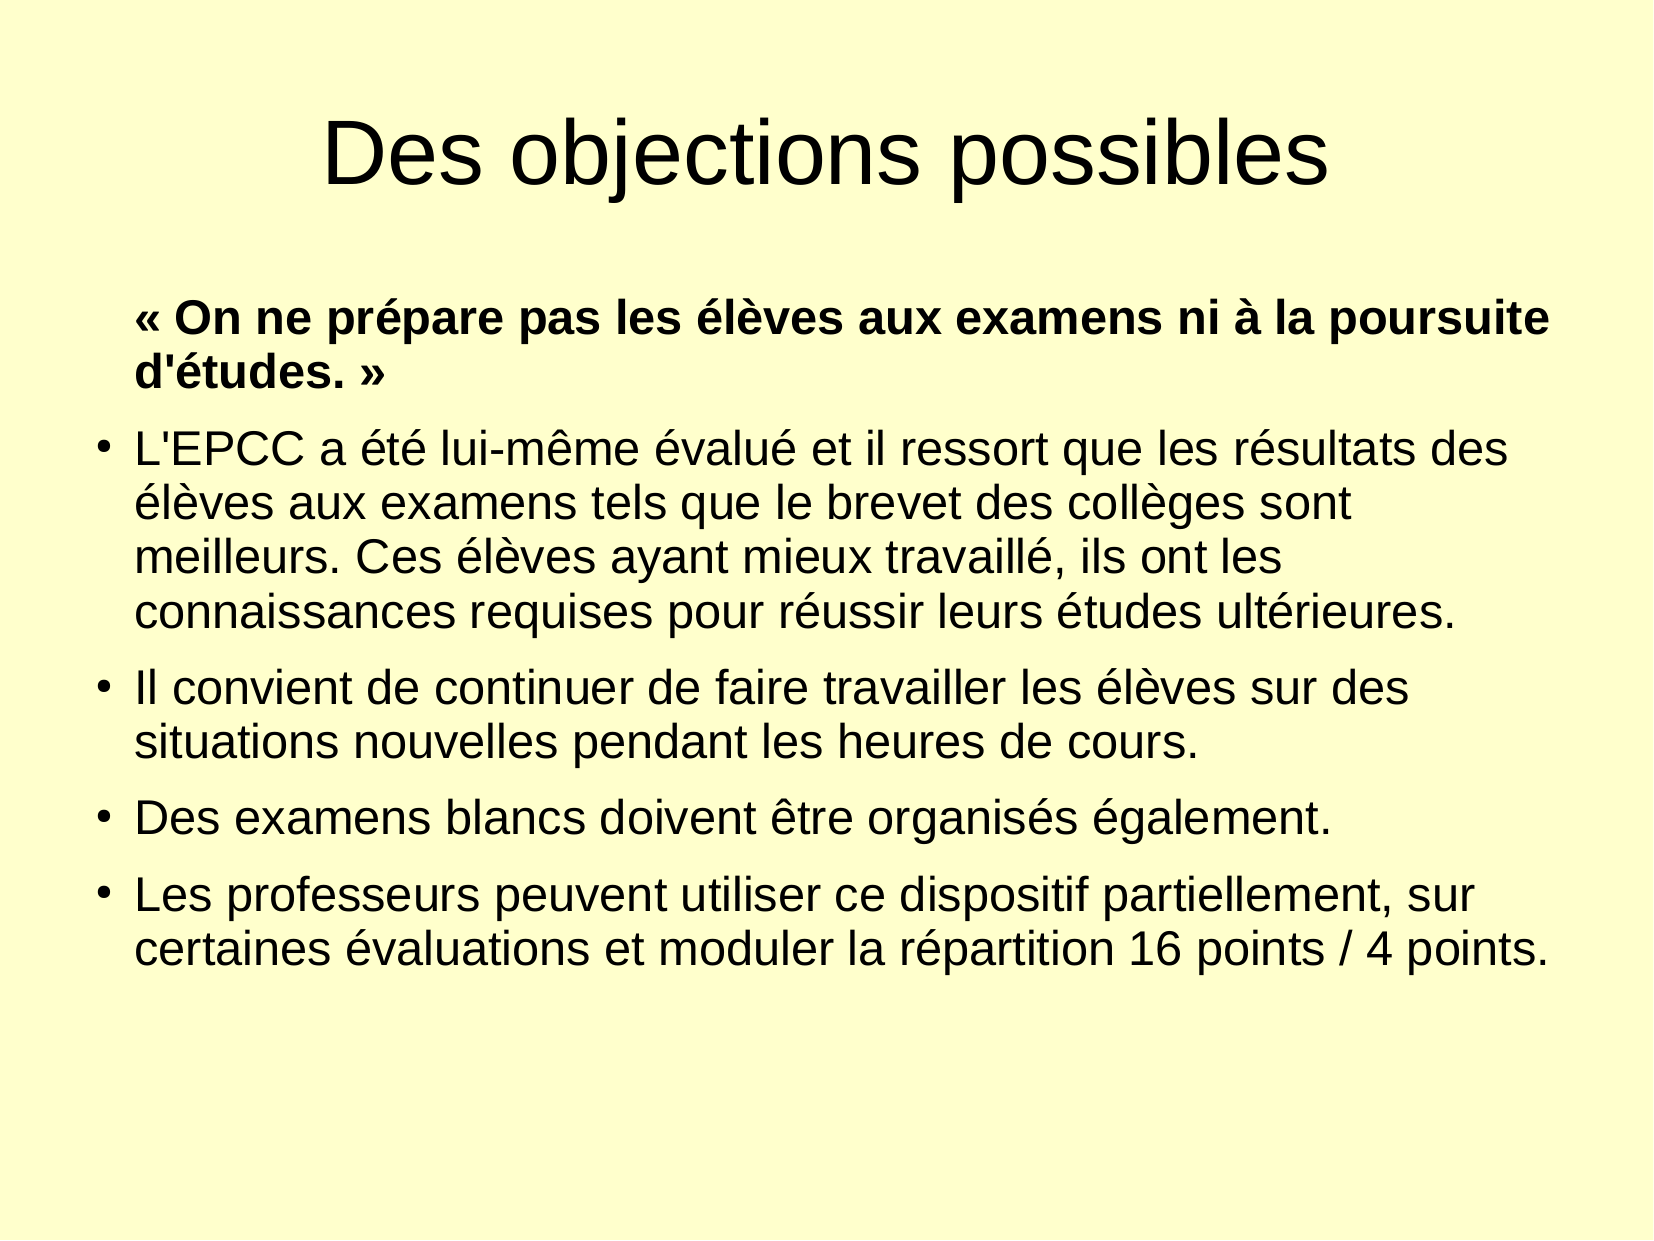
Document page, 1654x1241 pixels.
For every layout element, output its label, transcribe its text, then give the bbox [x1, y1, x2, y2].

title Des objections possibles [82, 49, 1571, 257]
list « On ne prépare pas les élèves aux examens ni à la poursuite d'études. » L'EPCC a été lui-même évalué et il ressort que les résultats des élèves aux examens tels que le brevet des collèges sont meilleurs. Ces élèves ayant mieux travaillé, ils ont les connaissances requises pour réussir leurs études ultérieures. Il convient de continuer de faire travailler les élèves sur des situations nouvelles pendant les heures de cours. Des examens blancs doivent être organisés également. Les professeurs peuvent utiliser ce dispositif partiellement, sur certaines évaluations et moduler la répartition 16 points / 4 points. [82, 290, 1571, 1010]
